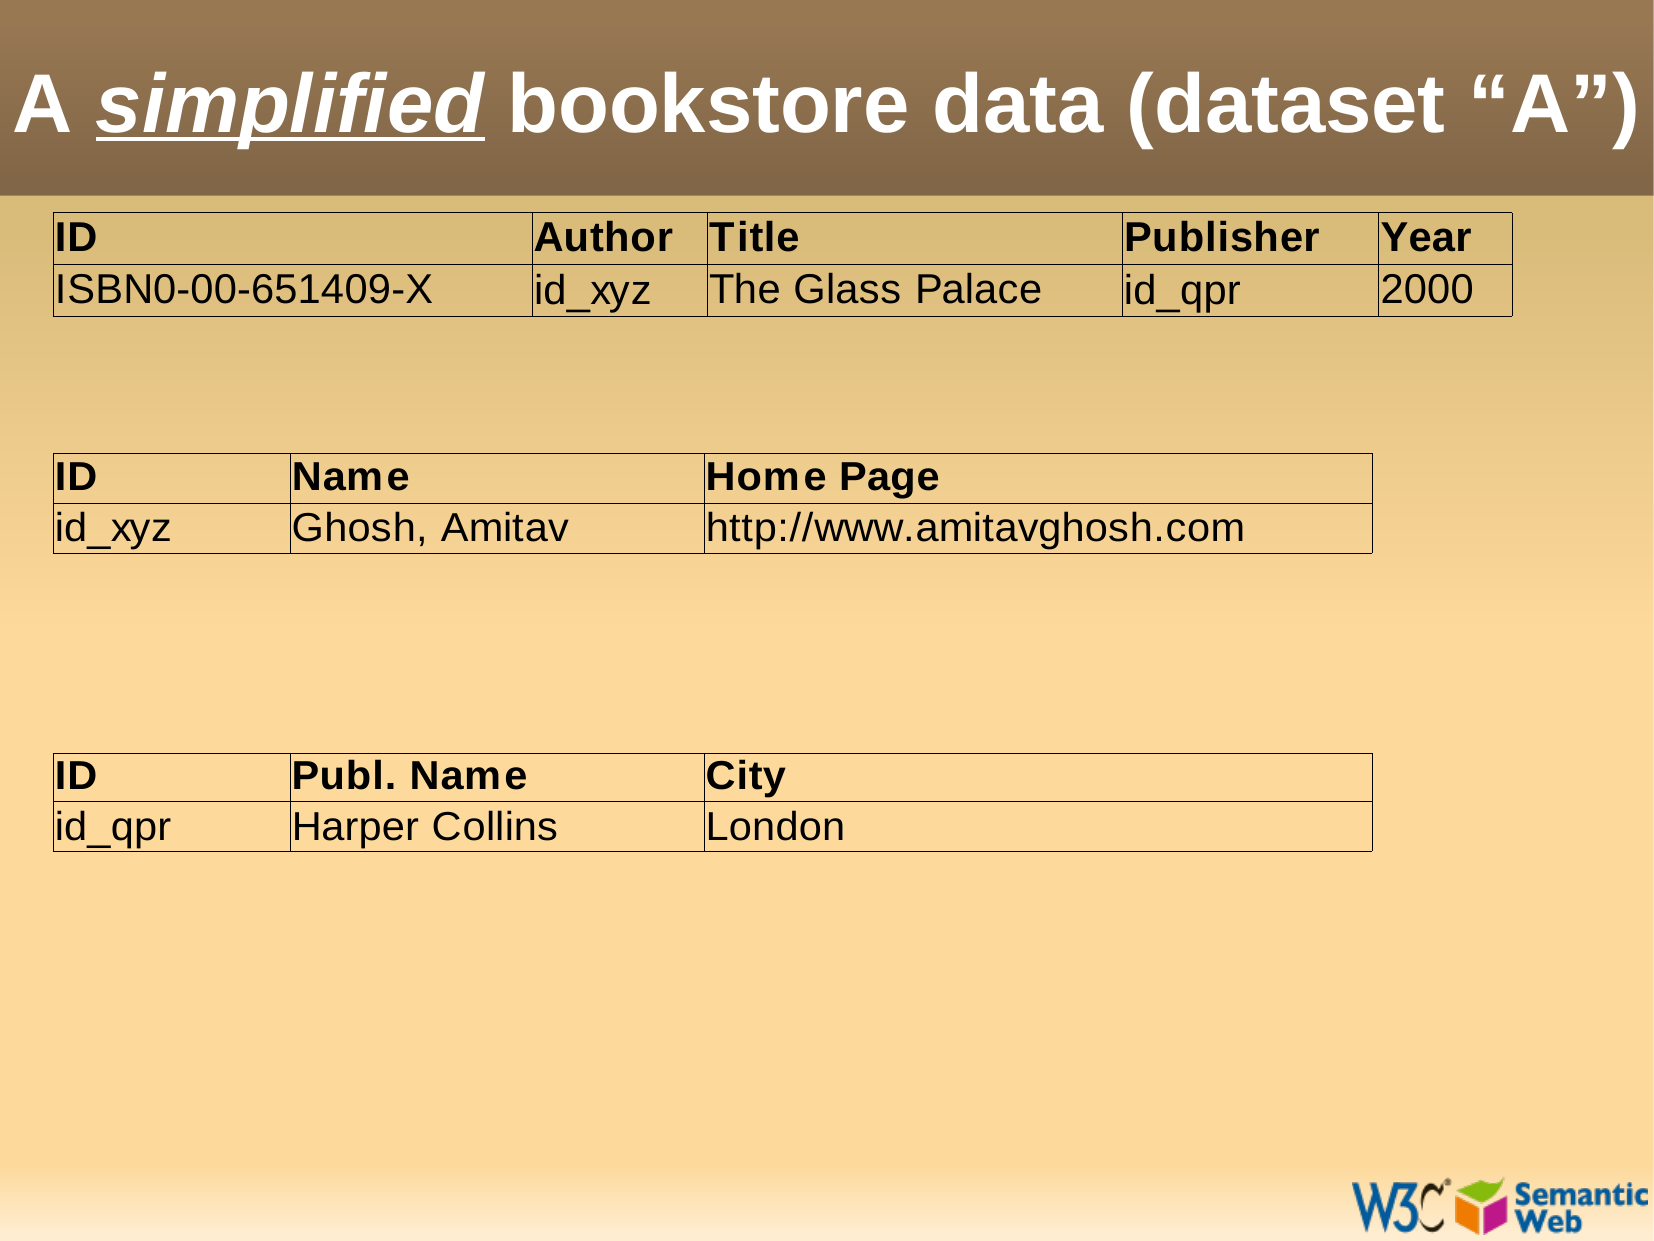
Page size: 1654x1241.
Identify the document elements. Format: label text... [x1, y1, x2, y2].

picture [0, 207, 1654, 1241]
title A simplified bookstore data (dataset “A”) [0, 0, 1654, 207]
chart [52, 212, 1647, 1241]
